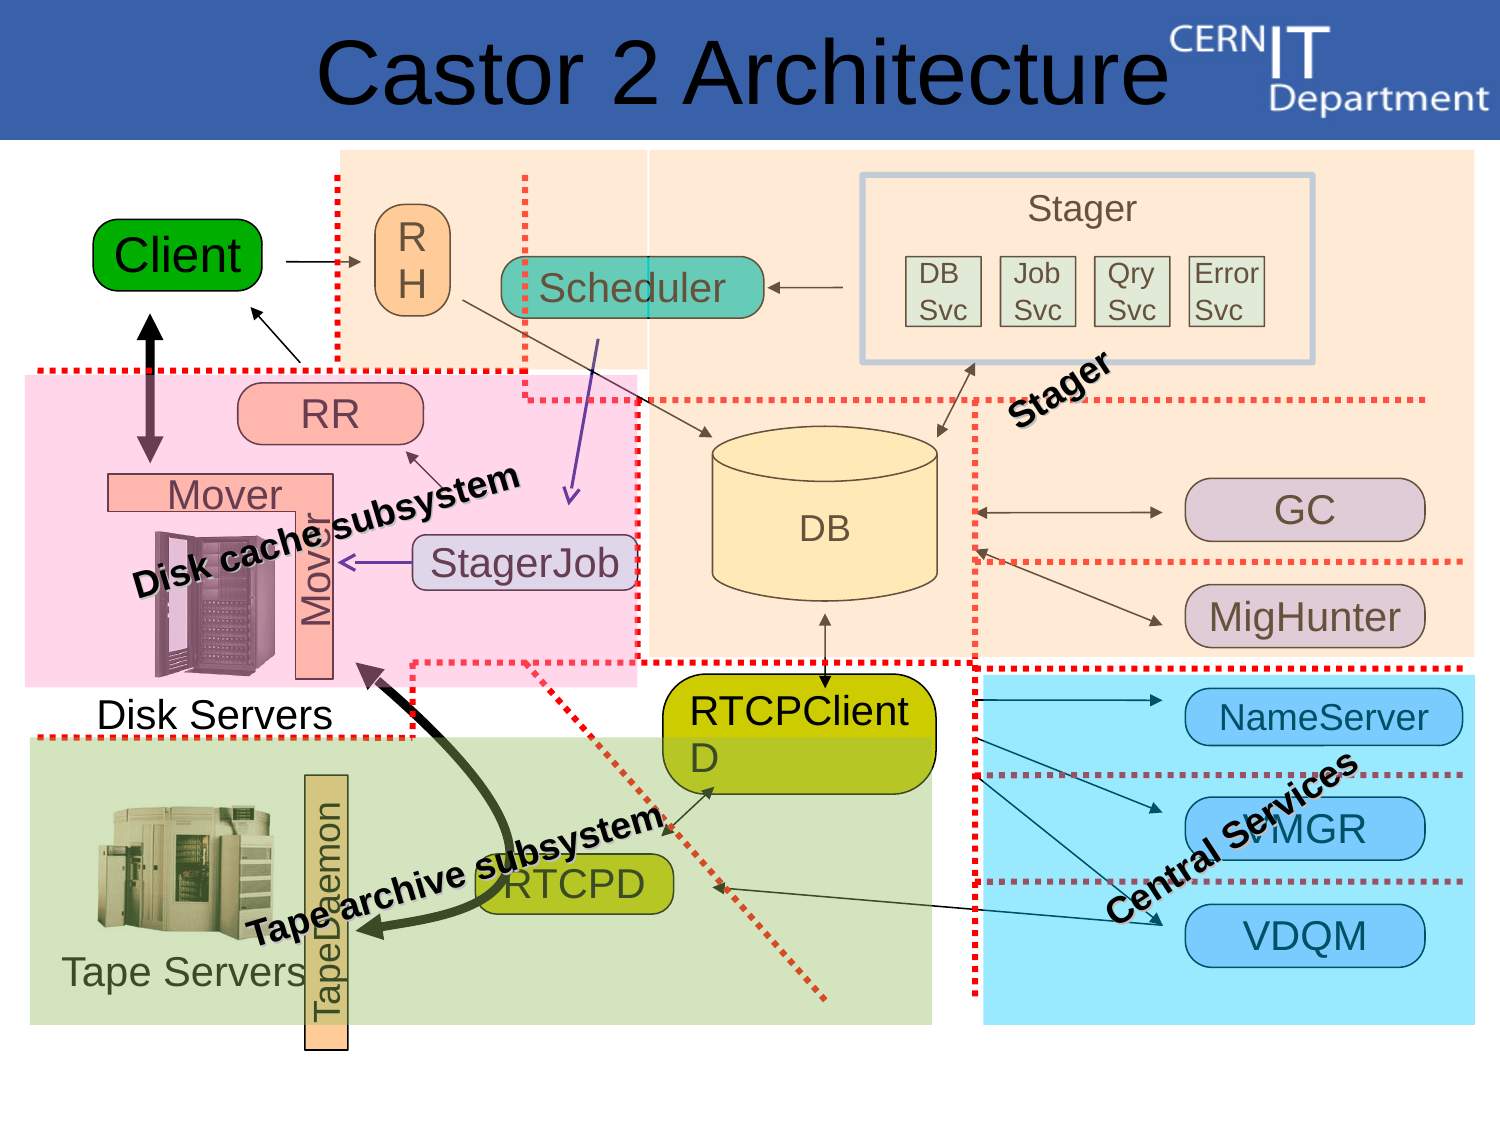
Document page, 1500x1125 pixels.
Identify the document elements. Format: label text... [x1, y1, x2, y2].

text_box [24, 374, 638, 688]
text_box Disk cache subsystem [39, 419, 613, 641]
text_box TapeDaemon [304, 1025, 348, 1051]
text_box Disk Servers [96, 691, 334, 737]
text_box Stager [843, 233, 1276, 545]
picture [0, 0, 1500, 140]
text_box [29, 1007, 35, 1025]
text_box [56, 737, 932, 1025]
text_box [340, 149, 648, 370]
text_box RTCPClientD [662, 674, 937, 769]
text_box Client [93, 219, 262, 291]
text_box [29, 737, 813, 971]
title Castor 2 Architecture [162, 11, 1326, 135]
text_box Central Services [1015, 682, 1448, 994]
text_box [983, 674, 1475, 1025]
text_box Tape archive subsystem [20, 720, 890, 1030]
text_box [649, 149, 1475, 658]
